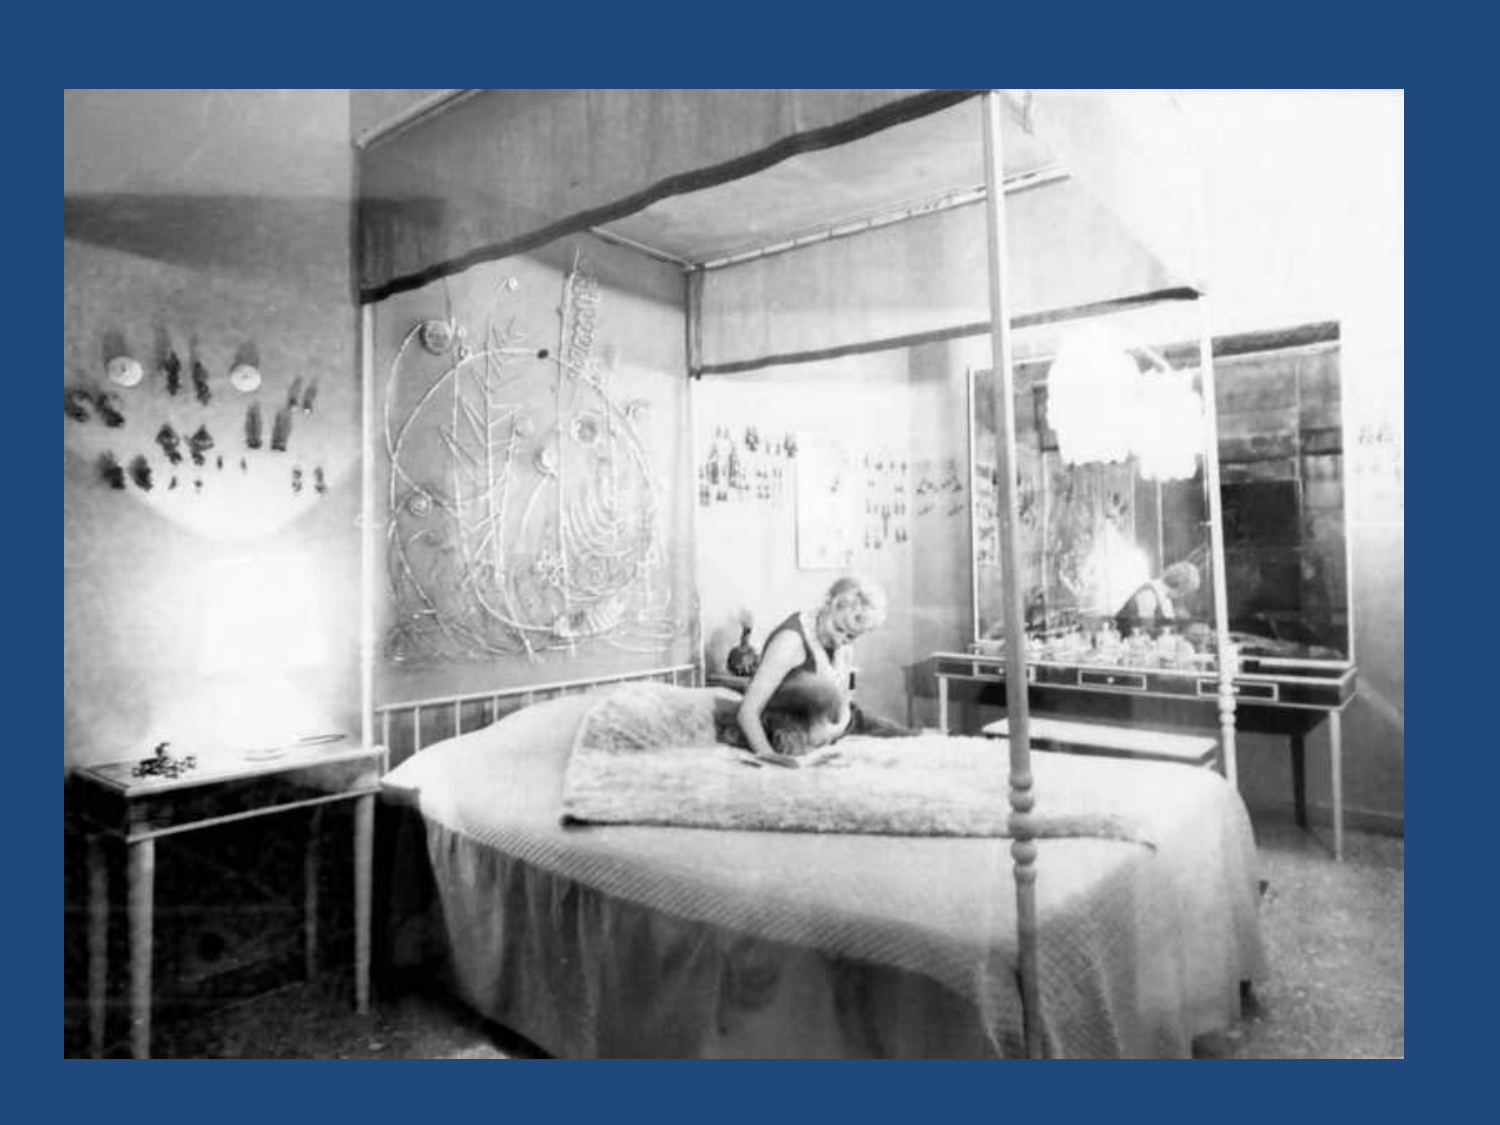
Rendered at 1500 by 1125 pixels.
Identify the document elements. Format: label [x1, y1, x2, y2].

picture [64, 89, 1404, 1059]
